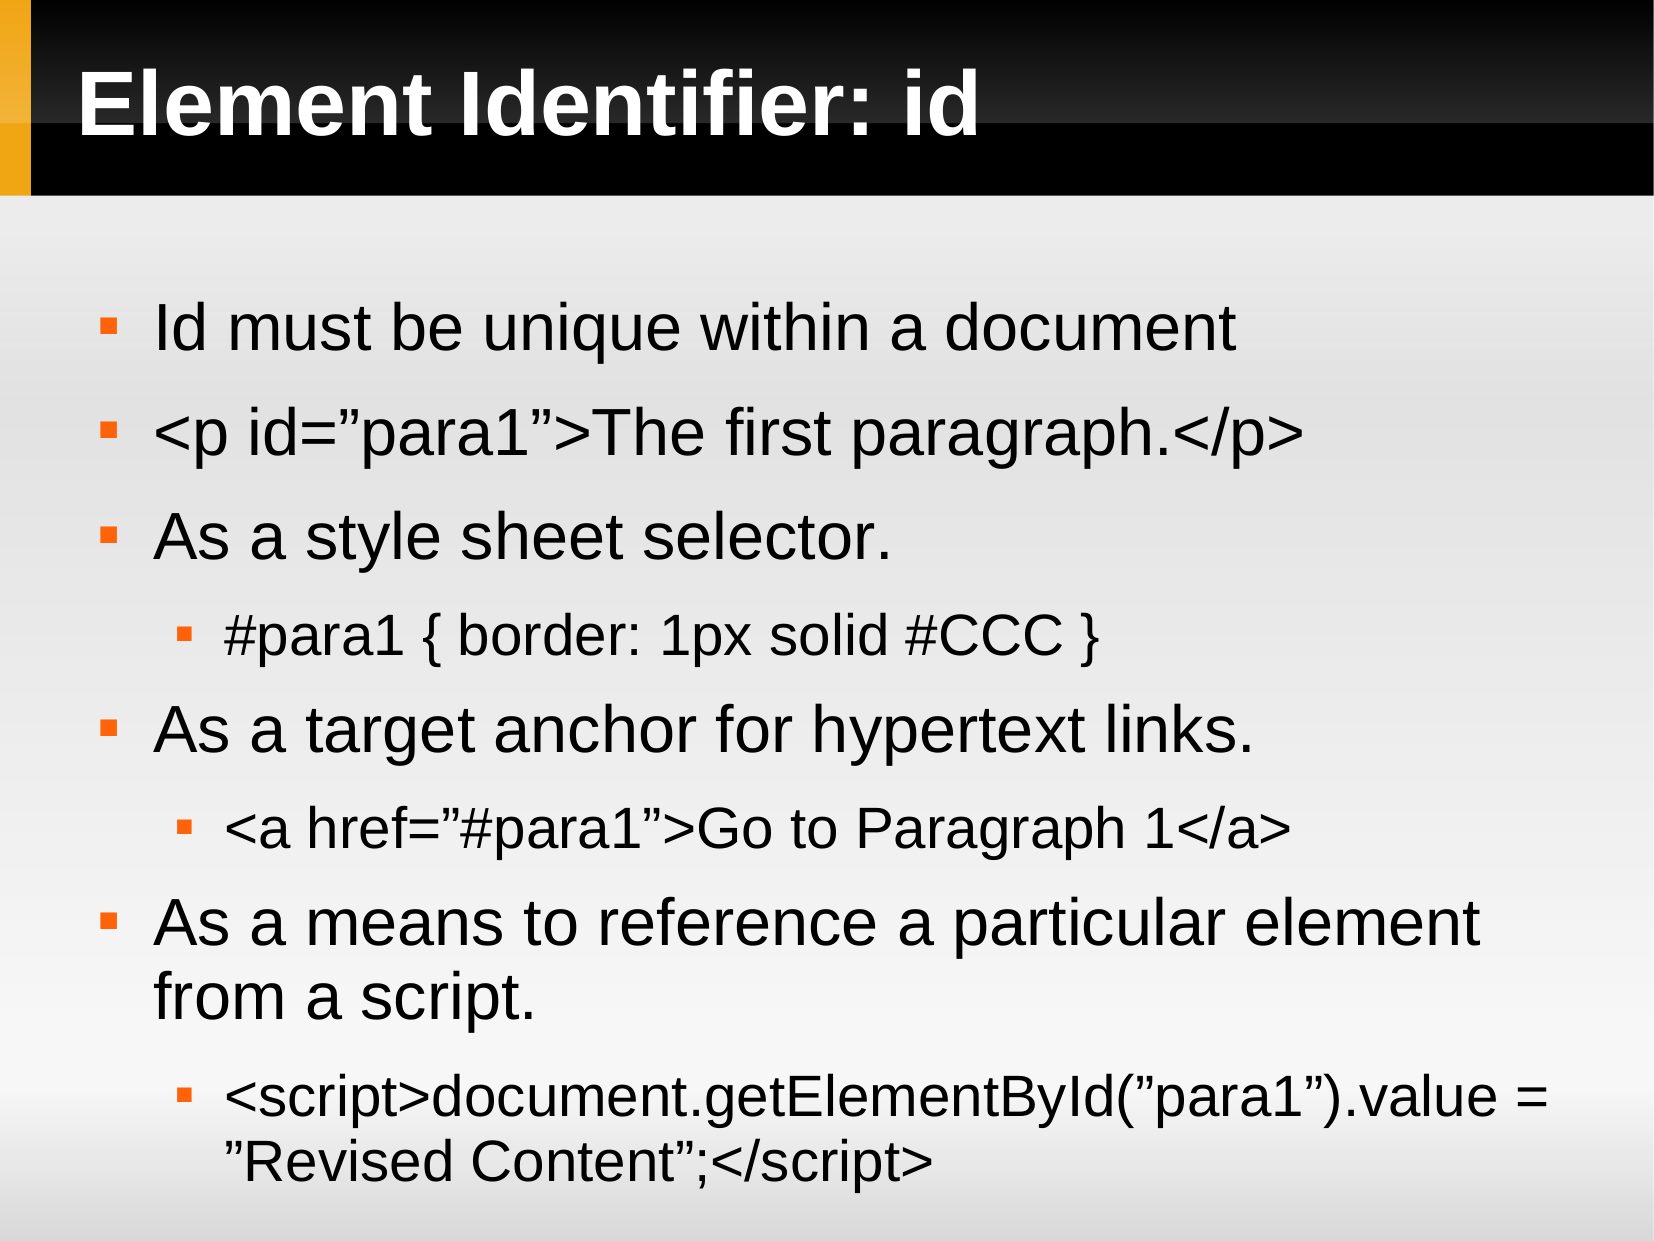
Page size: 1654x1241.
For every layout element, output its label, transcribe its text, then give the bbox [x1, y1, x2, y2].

list Id must be unique within a document <p id=”para1”>The first paragraph.</p> As a style sheet selector. #para1 { border: 1px solid #CCC } As a target anchor for hypertext links. <a href=”#para1”>Go to Paragraph 1</a> As a means to reference a particular element from a script. <script>document.getElementById(”para1”).value = ”Revised Content”;</script> [82, 290, 1571, 1194]
picture [0, 0, 1654, 1241]
title Element Identifier: id [76, 0, 1565, 208]
